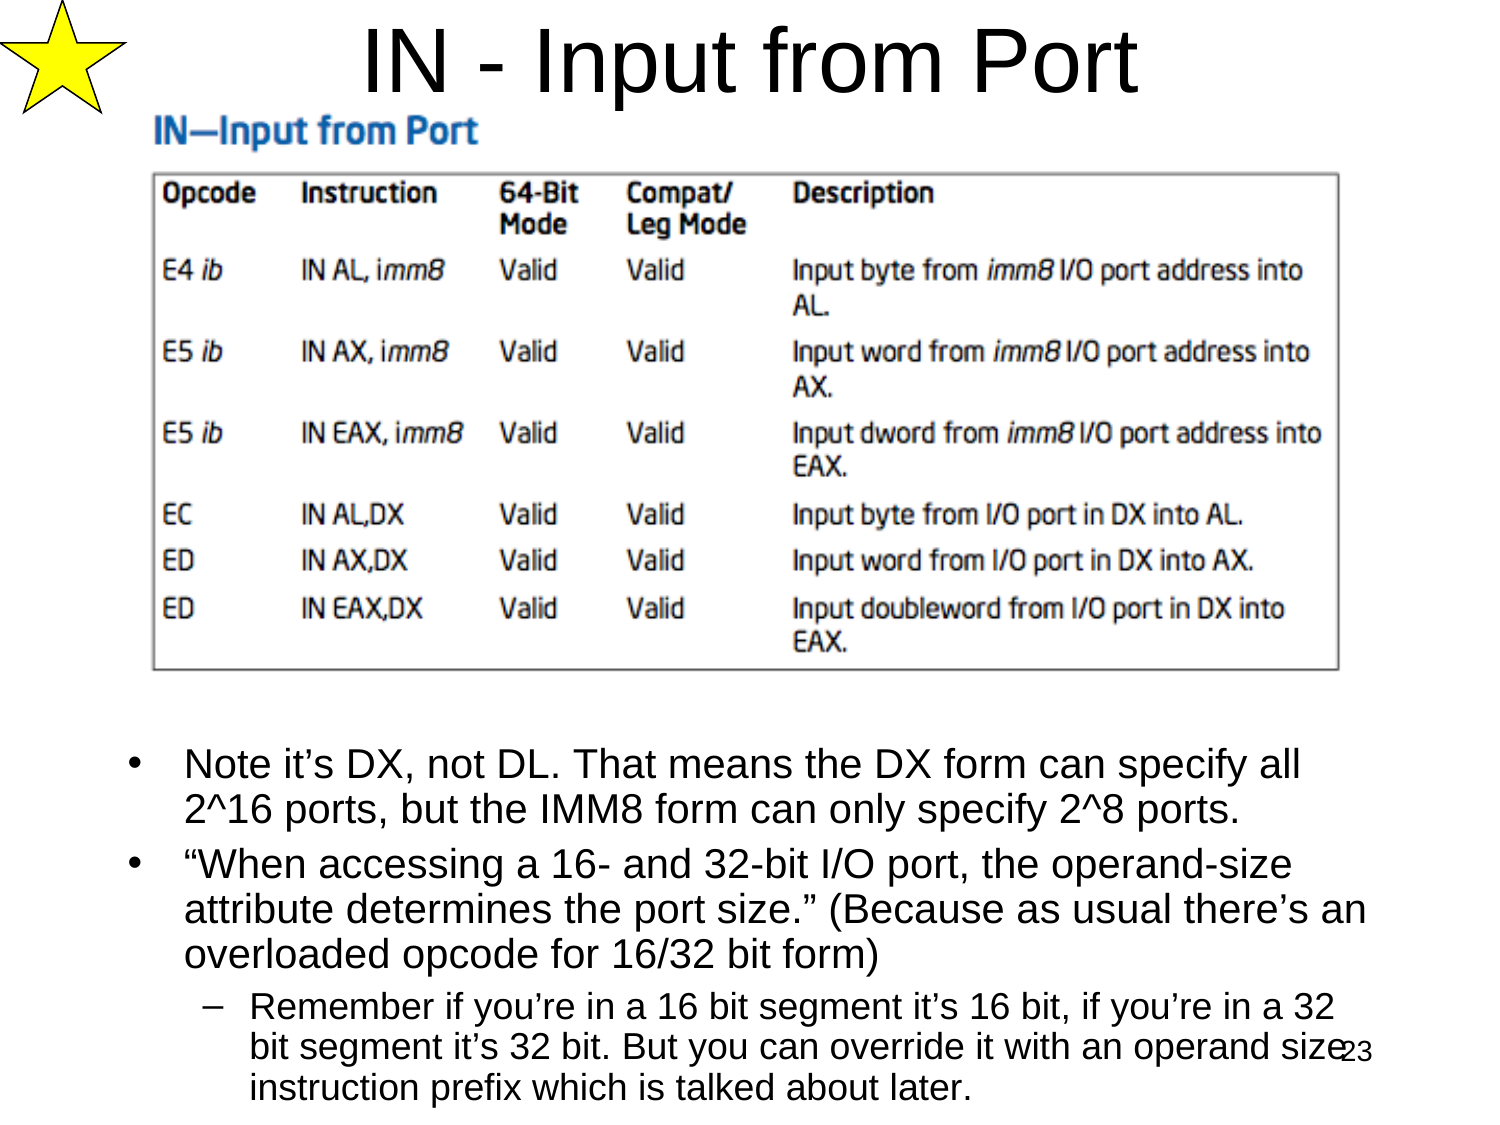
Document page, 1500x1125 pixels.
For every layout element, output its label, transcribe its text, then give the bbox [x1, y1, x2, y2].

list Note it’s DX, not DL. That means the DX form can specify all 2^16 ports, but the IMM8 form can only specify 2^8 ports. “When accessing a 16- and 32-bit I/O port, the operand-size attribute determines the port size.” (Because as usual there’s an overloaded opcode for 16/32 bit form) Remember if you’re in a 16 bit segment it’s 16 bit, if you’re in a 32 bit segment it’s 32 bit. But you can override it with an operand size instruction prefix which is talked about later. [112, 162, 1388, 1113]
picture [139, 112, 1361, 688]
title IN - Input from Port [112, 0, 1388, 150]
text_box [0, 0, 125, 113]
